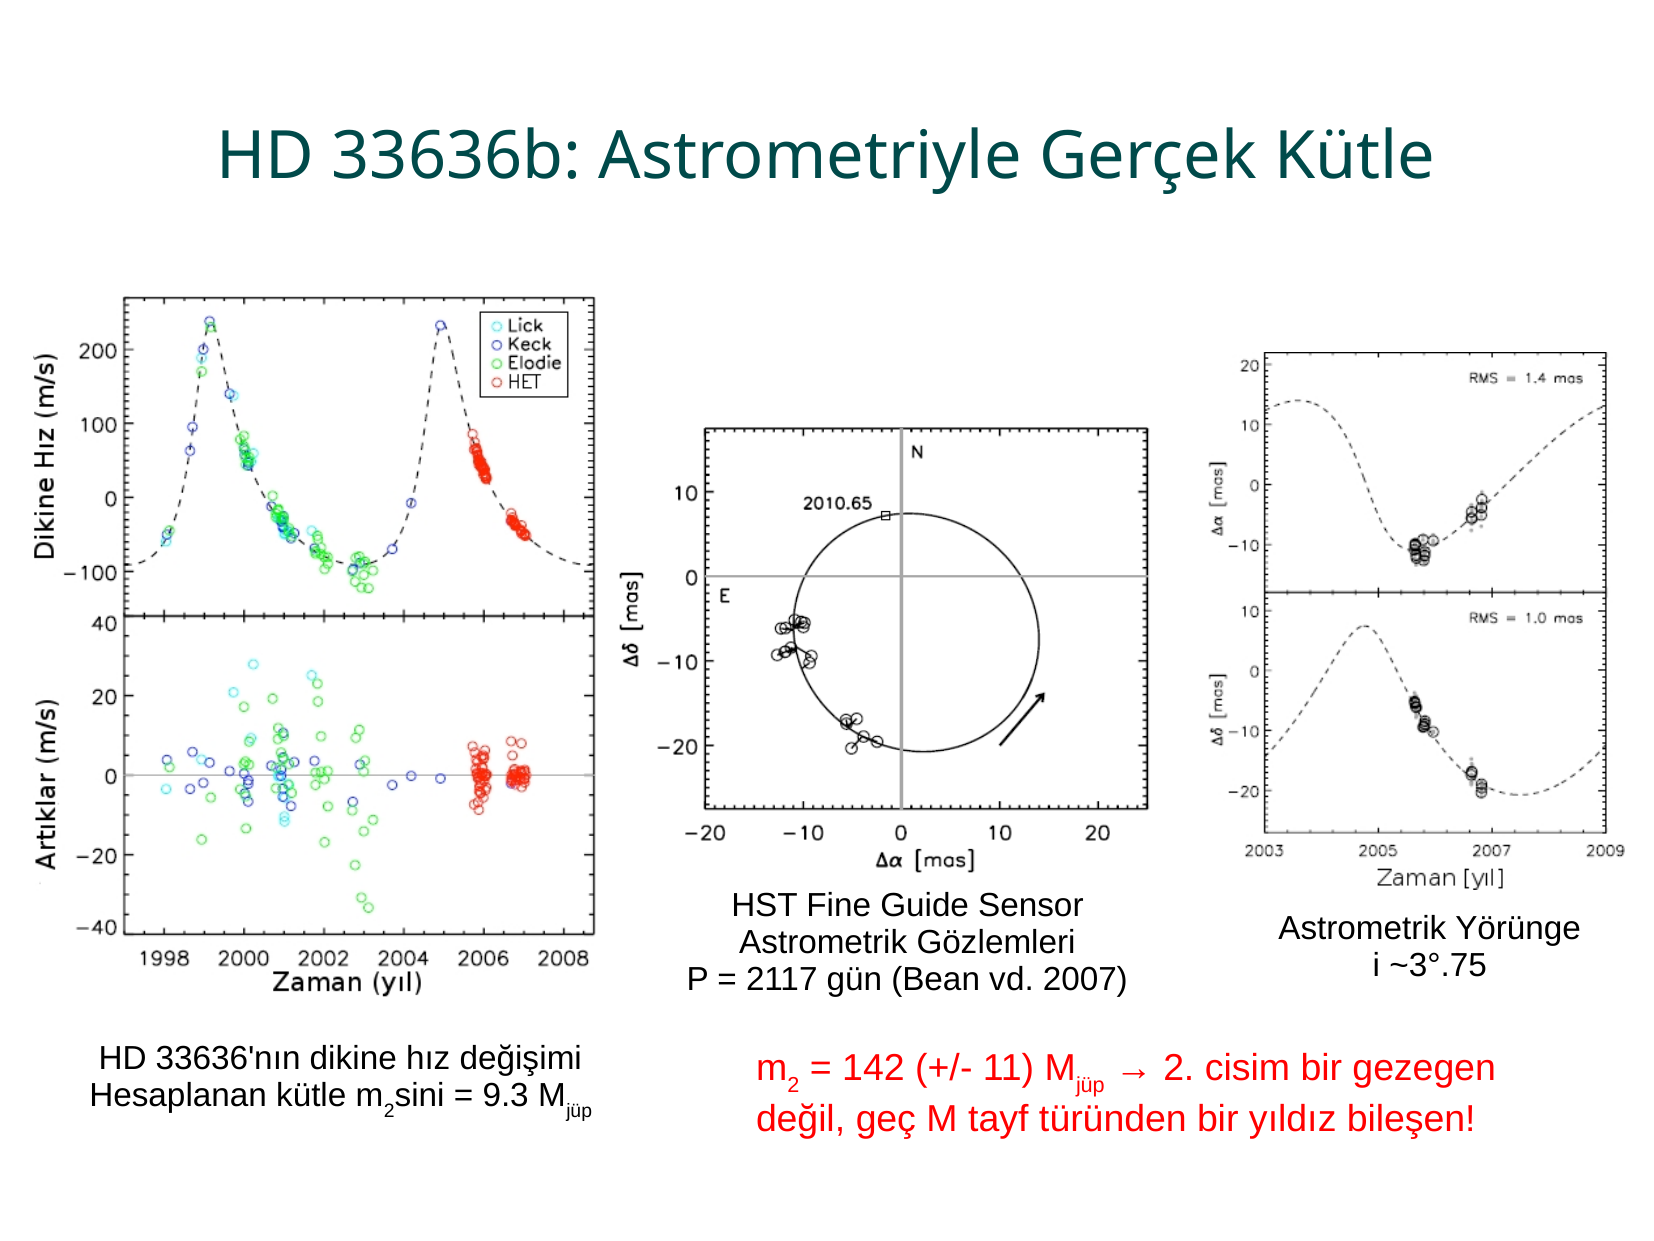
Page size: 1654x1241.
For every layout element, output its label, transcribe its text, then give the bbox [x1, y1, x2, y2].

picture [607, 405, 1189, 878]
text_box Astrometrik Yörünge i ~3°.75 [1228, 902, 1632, 992]
picture [33, 296, 596, 999]
text_box HD 33636'nın dikine hız değişimi Hesaplanan kütle m2sini = 9.3 Mjüp [36, 1032, 645, 1131]
text_box HST Fine Guide Sensor Astrometrik Gözlemleri P = 2117 gün (Bean vd. 2007) [603, 878, 1212, 1007]
text_box m2 = 142 (+/- 11) Mjüp → 2. cisim bir gezegen değil, geç M tayf türünden bir yıldız bileşen! [741, 1038, 1590, 1147]
title HD 33636b: Astrometriyle Gerçek Kütle [82, 49, 1571, 257]
picture [1208, 352, 1625, 890]
